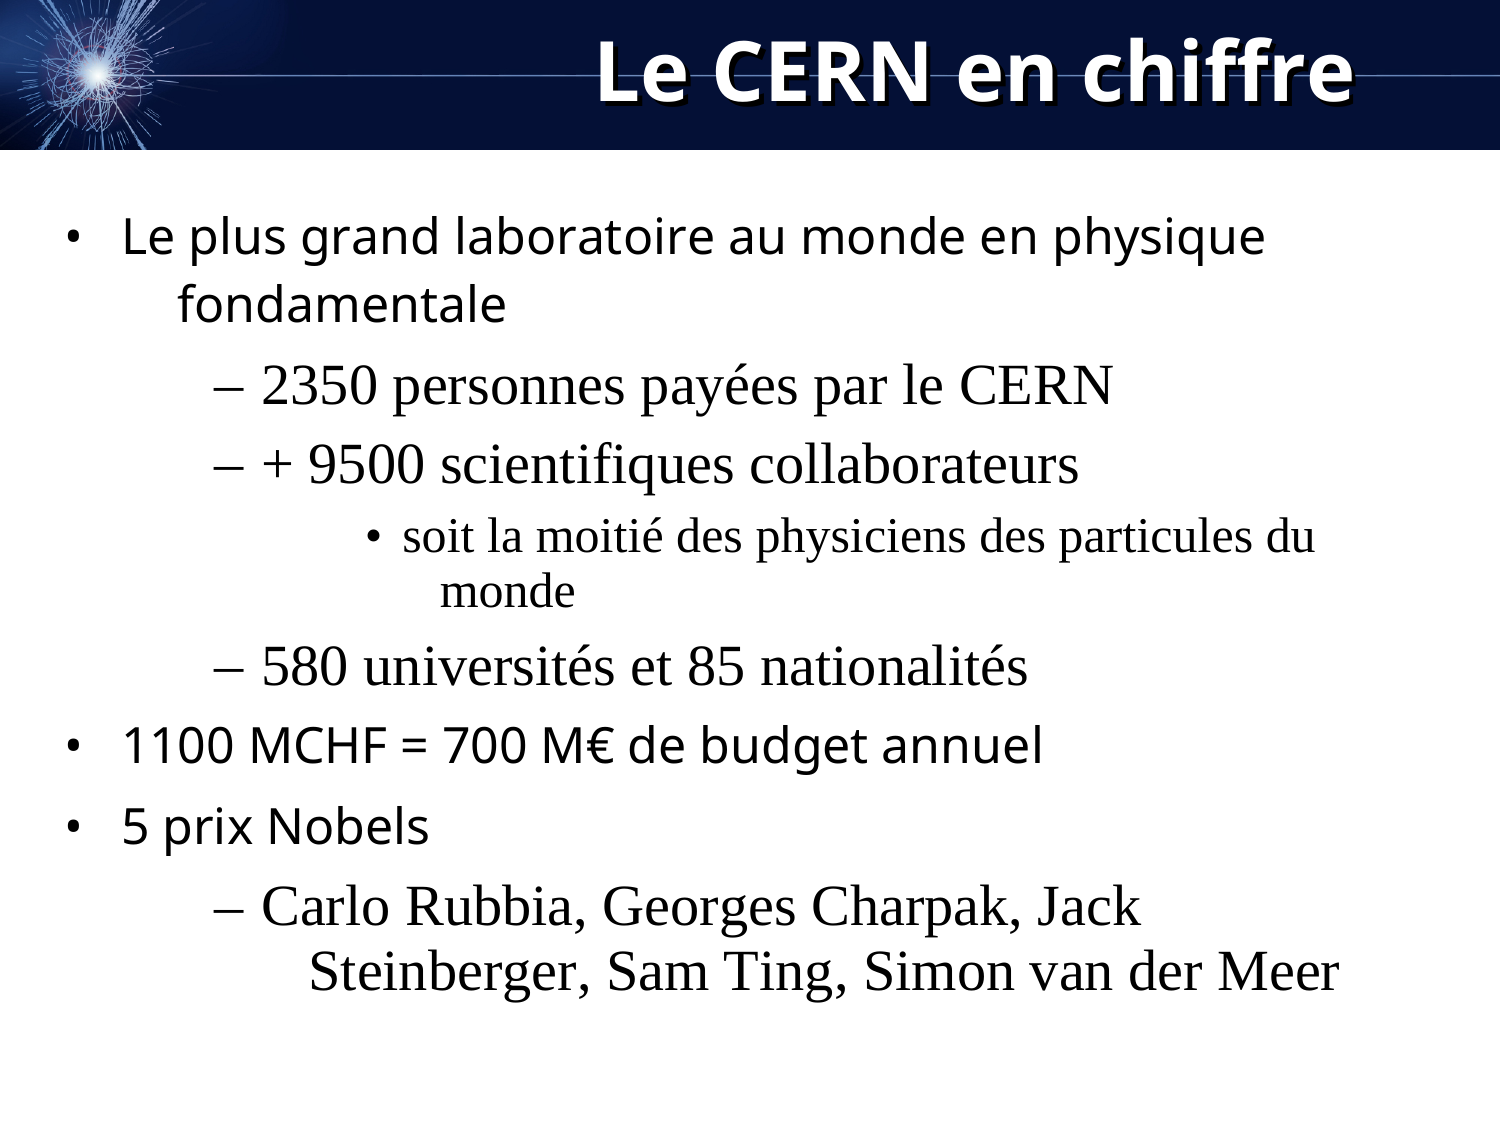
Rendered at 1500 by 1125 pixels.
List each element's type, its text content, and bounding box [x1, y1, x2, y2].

list Le plus grand laboratoire au monde en physique fondamentale 2350 personnes payées par le CERN + 9500 scientifiques collaborateurs soit la moitié des physiciens des particules du monde 580 universités et 85 nationalités 1100 MCHF = 700 M€ de budget annuel 5 prix Nobels Carlo Rubbia, Georges Charpak, Jack Steinberger, Sam Ting, Simon van der Meer [49, 193, 1447, 1021]
title Le CERN en chiffre [579, 11, 1500, 128]
picture [0, 0, 1500, 150]
